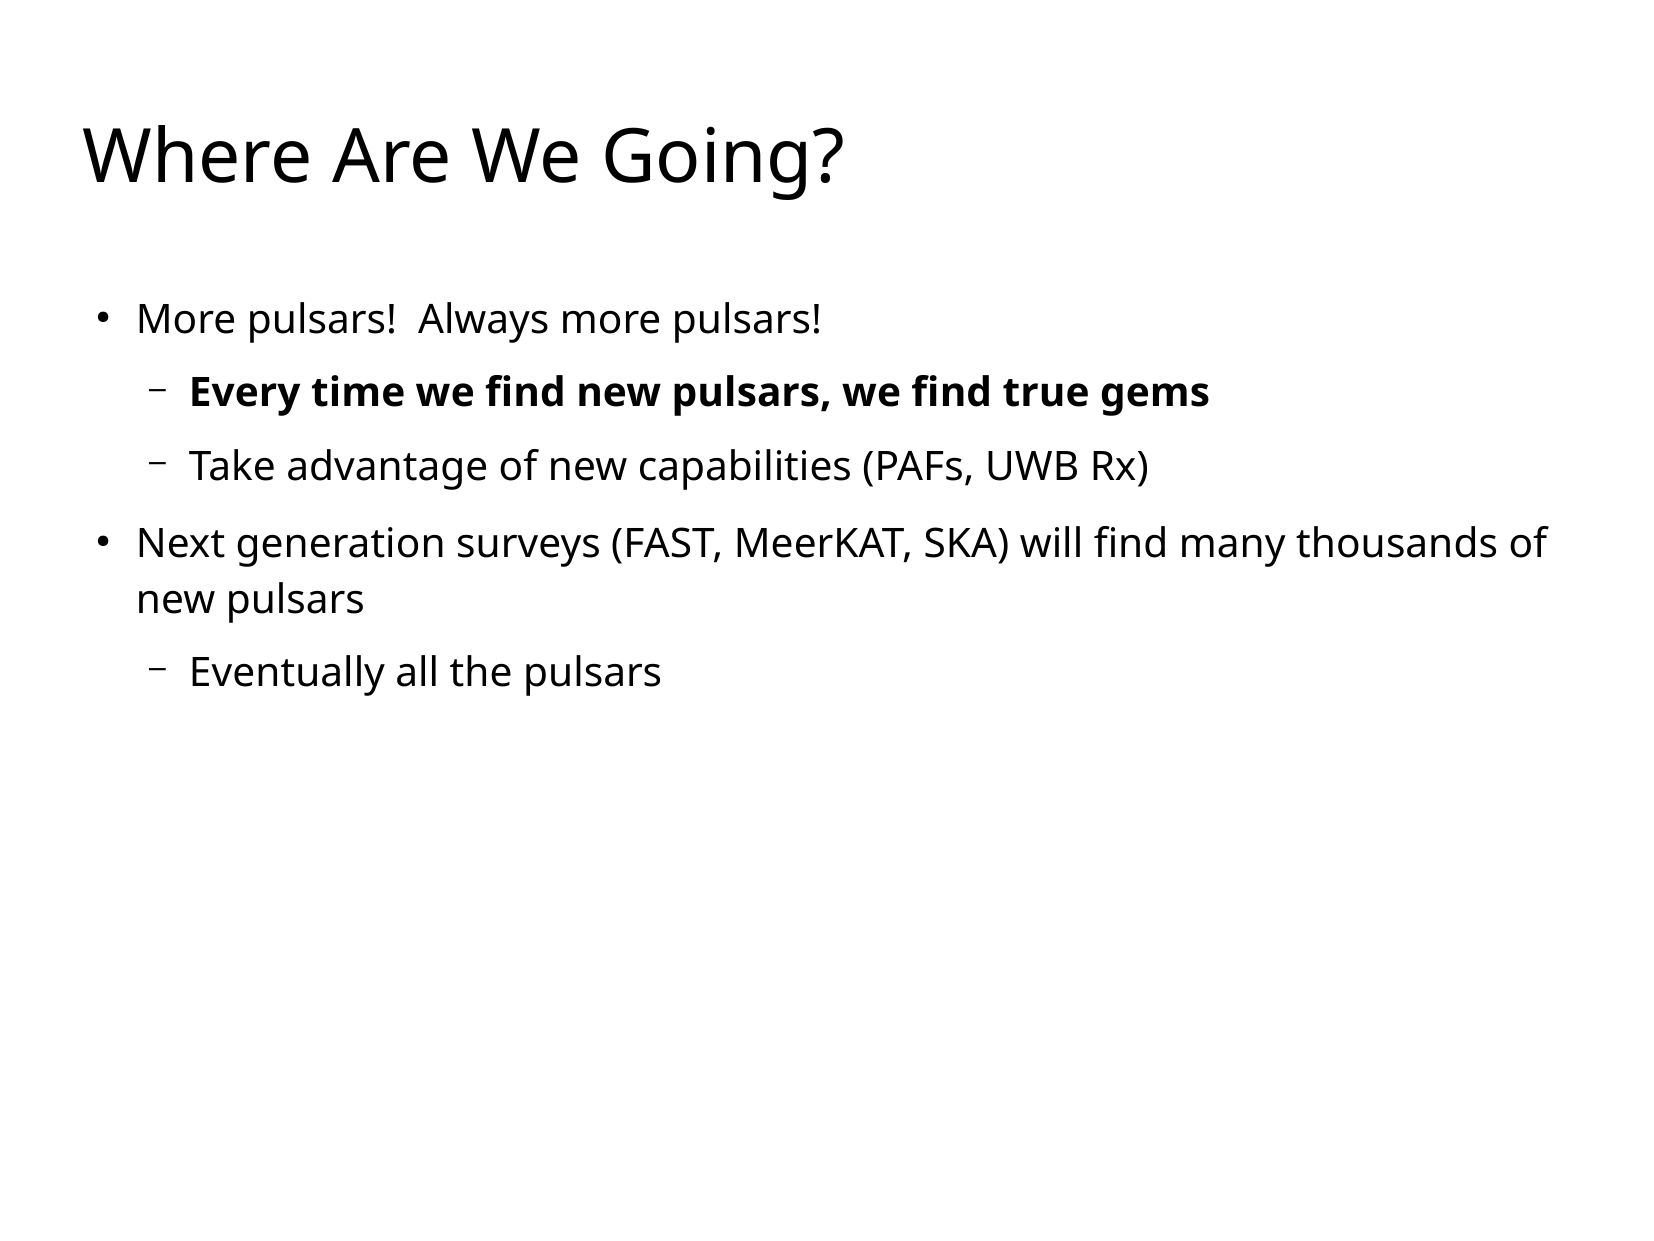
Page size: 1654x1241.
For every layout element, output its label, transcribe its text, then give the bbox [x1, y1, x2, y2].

list More pulsars! Always more pulsars! Every time we find new pulsars, we find true gems Take advantage of new capabilities (PAFs, UWB Rx) Next generation surveys (FAST, MeerKAT, SKA) will find many thousands of new pulsars Eventually all the pulsars 3 Msun neutron stars? Sub-millisecond pulsars? Solve the NS EOS? Pulsar – BH binary? (“Holy Grail” for gravity tests), Pulsars around Sgr A*? Test no-hair theorem Maybe, finally, find breakdown of GR? [82, 290, 1571, 1126]
title Where Are We Going? [82, 49, 1571, 257]
